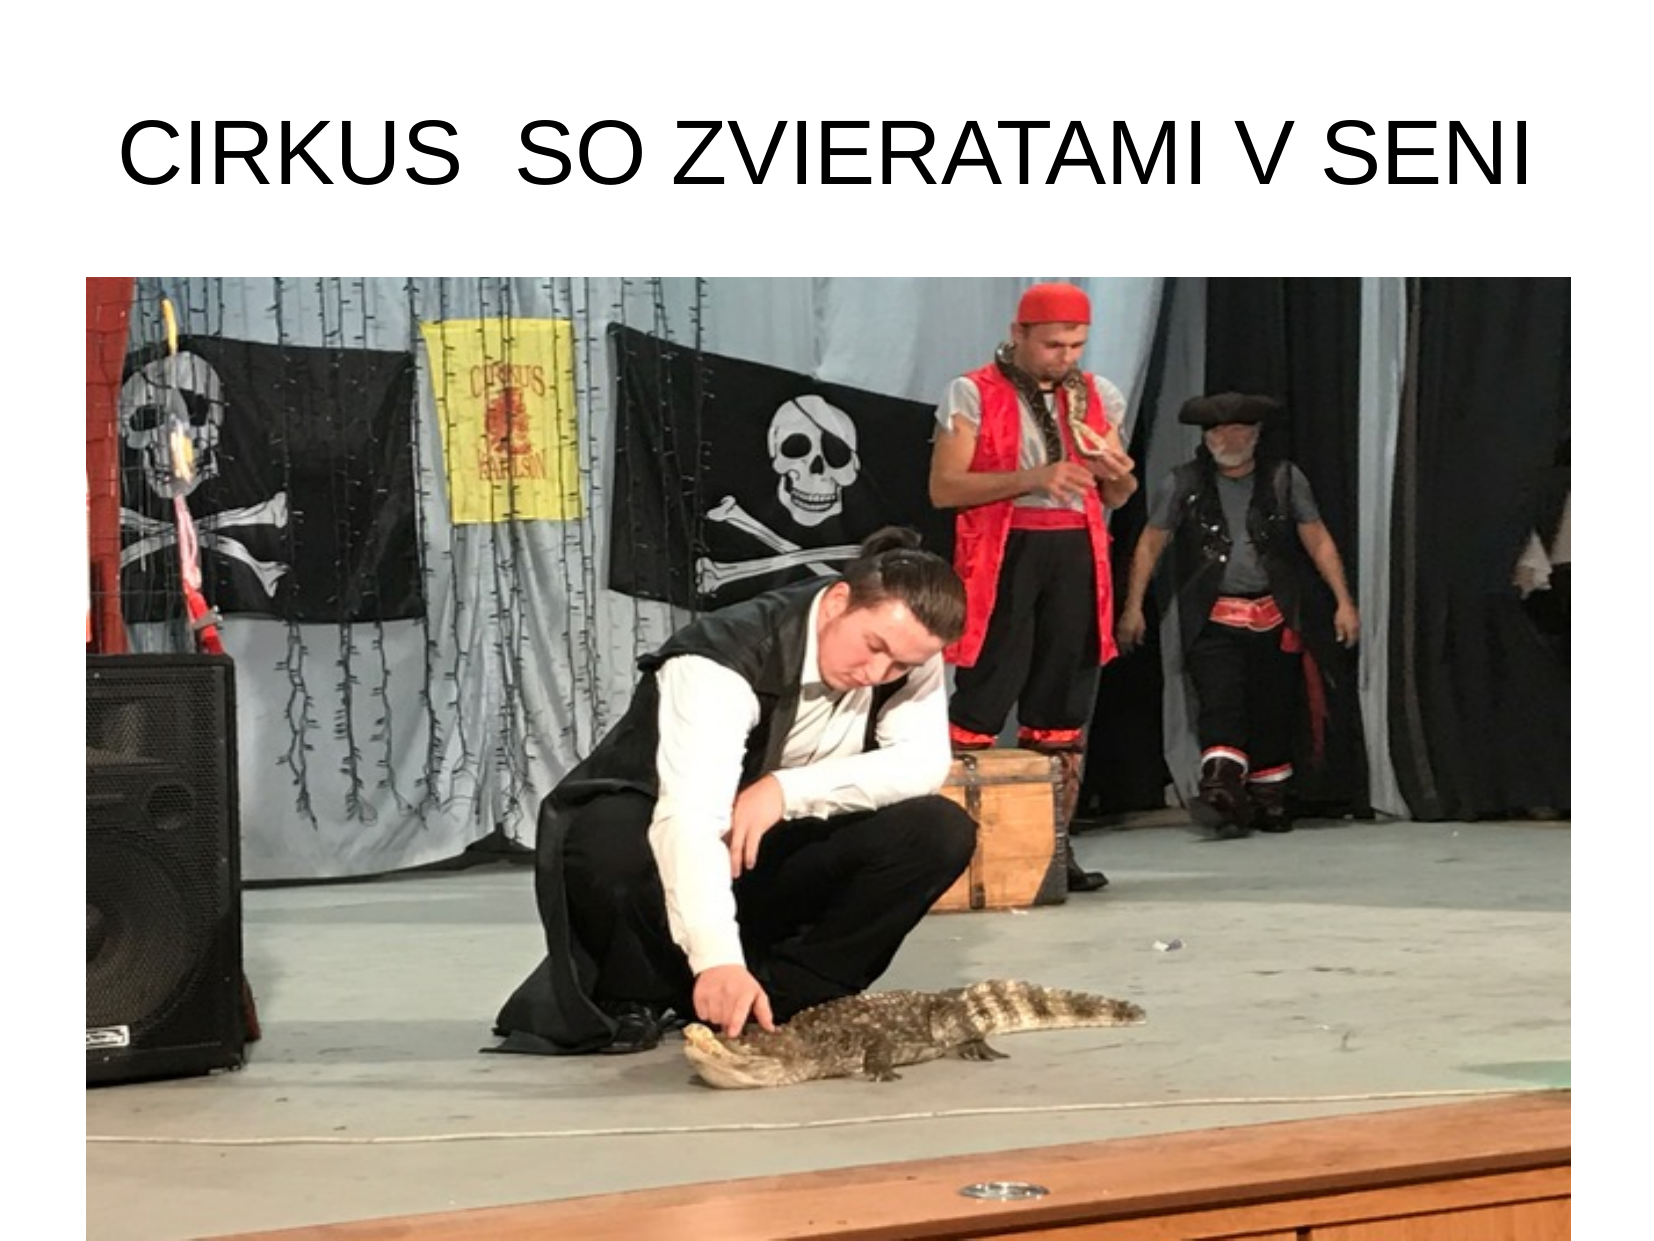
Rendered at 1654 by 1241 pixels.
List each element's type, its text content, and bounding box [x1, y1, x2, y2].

picture [86, 277, 1571, 1241]
title CIRKUS SO ZVIERATAMI V SENI [82, 49, 1571, 257]
